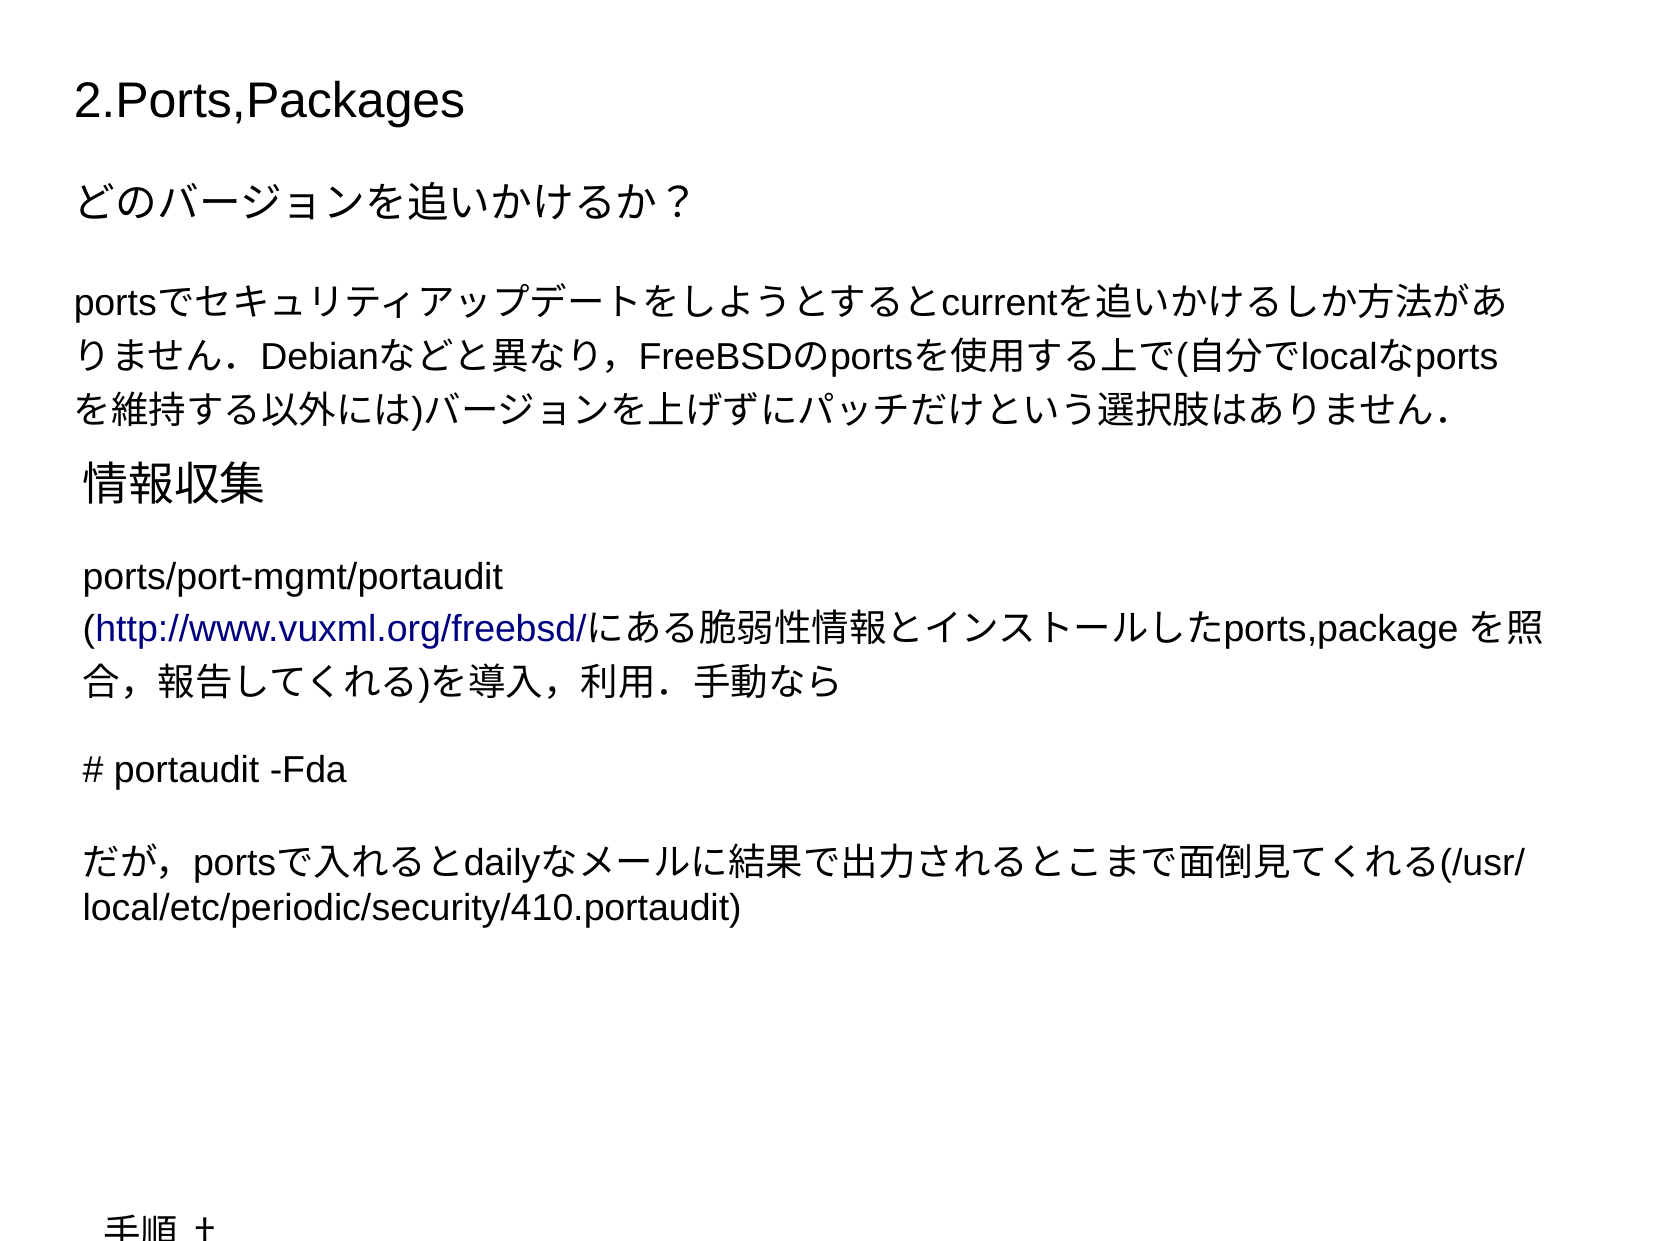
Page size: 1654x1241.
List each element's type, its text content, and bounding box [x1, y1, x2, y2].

text_box 情報収集 ports/port-mgmt/portaudit (http://www.vuxml.org/freebsd/にある脆弱性情報とインストールしたports,package を照合，報告してくれる)を導入，利用．手動なら # portaudit -Fda だが，portsで入れるとdailyなメールに結果で出力されるとこまで面倒見てくれる(/usr/local/etc/periodic/security/410.portaudit) [68, 439, 1565, 866]
text_box 手順 † portsnapやcsup(両方とも6.3R辺りから標準)でports tree更新 cronからportsnapを回す場合にはcronオプション推奨． cron Sleep a random amount of time between 1 and 3600 seconds, then operate as if the fetch command was specified. As the name suggests, this command is designed for running from cron(8); the random delay serves to minimize the probability that a large number of machines will simultaneously attempt to fetch updates. /usr/ports/UPDATINGを読む 個々のアップデート portmasterやpkg_replace，portupgradeどれを使用しても良い(いずれも/usr/ports/ports-mgmtからインストールする必要がある) [88, 1195, 1648, 1241]
text_box 2.Ports,Packages どのバージョンを追いかけるか？ portsでセキュリティアップデートをしようとするとcurrentを追いかけるしか方法がありません．Debianなどと異なり，FreeBSDのportsを使用する上で(自分でlocalなportsを維持する以外には)バージョンを上げずにパッチだけという選択肢はありません． [59, 64, 1536, 387]
